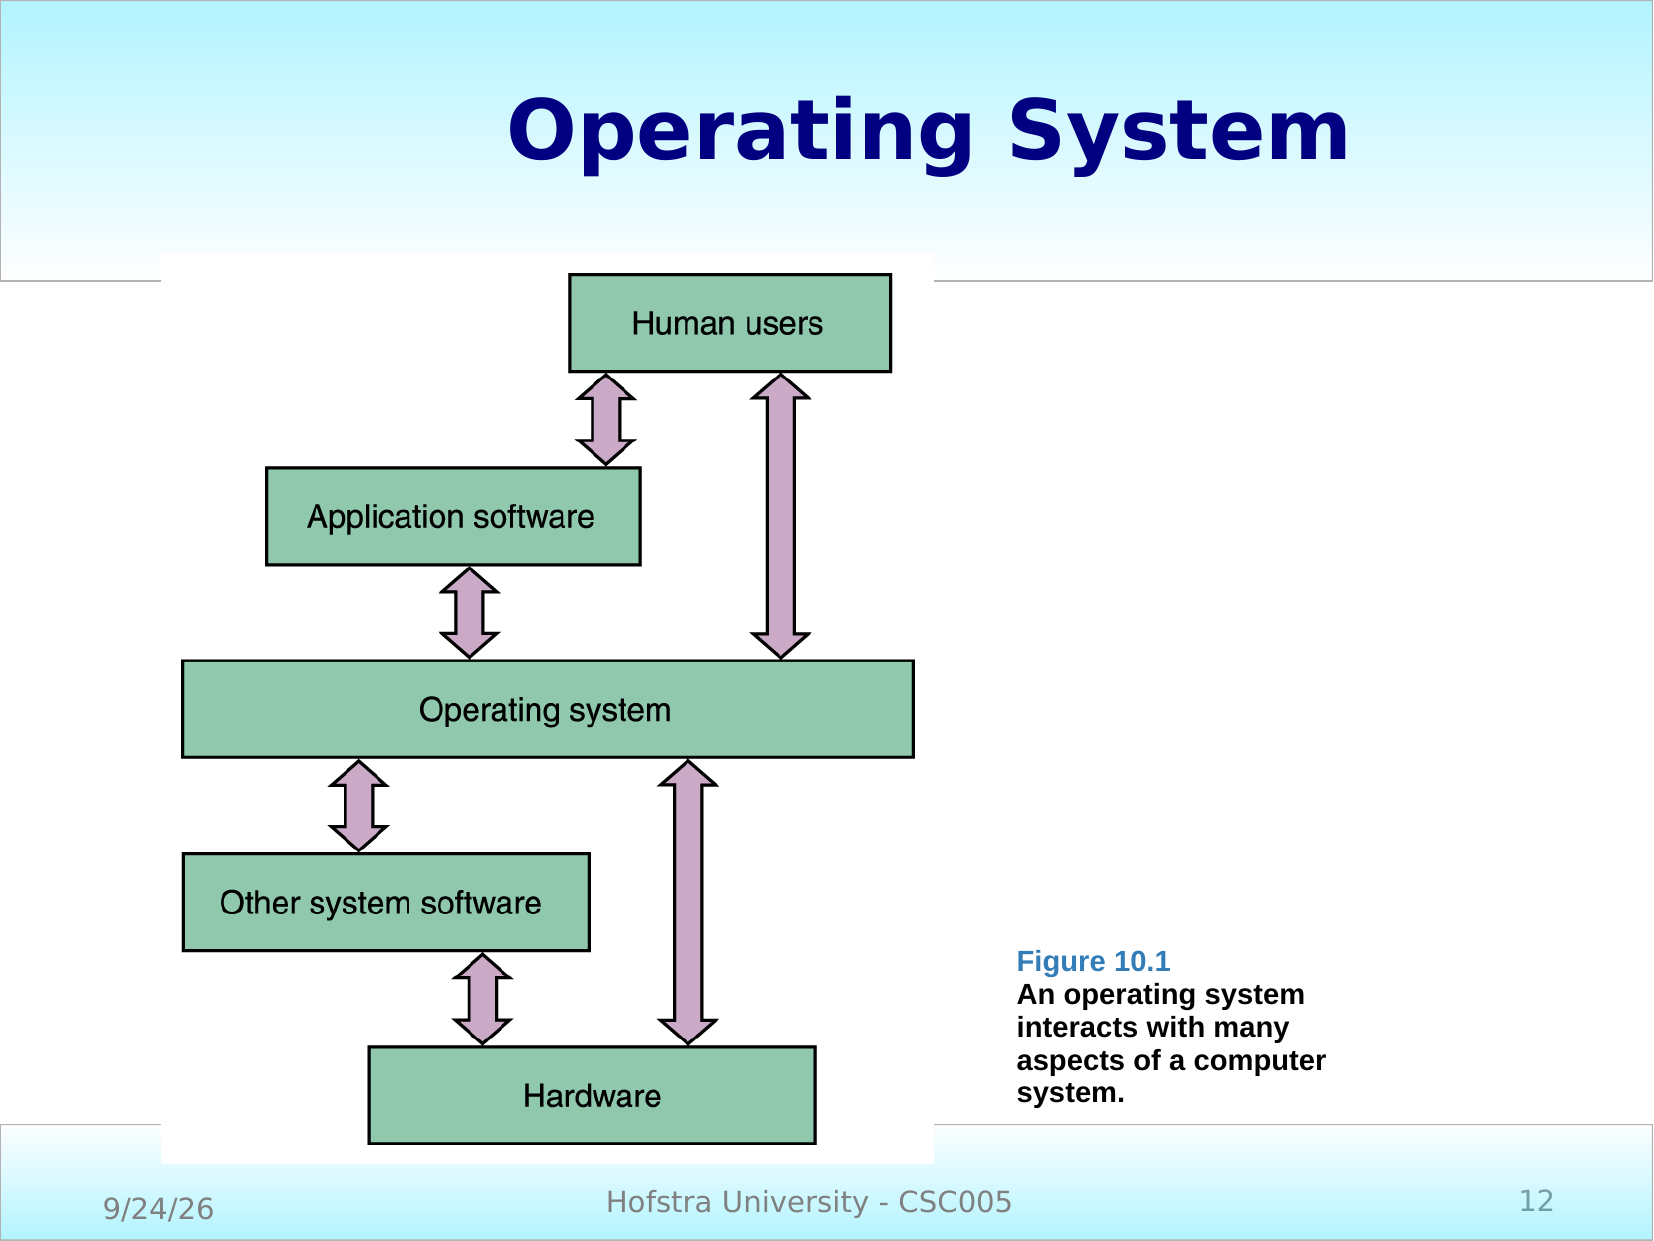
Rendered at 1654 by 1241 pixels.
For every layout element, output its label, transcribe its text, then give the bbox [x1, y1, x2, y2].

title Operating System [247, 27, 1612, 235]
picture [161, 253, 934, 1164]
text_box Figure 10.1 An operating system interacts with many aspects of a computer system. [1001, 937, 1388, 1117]
